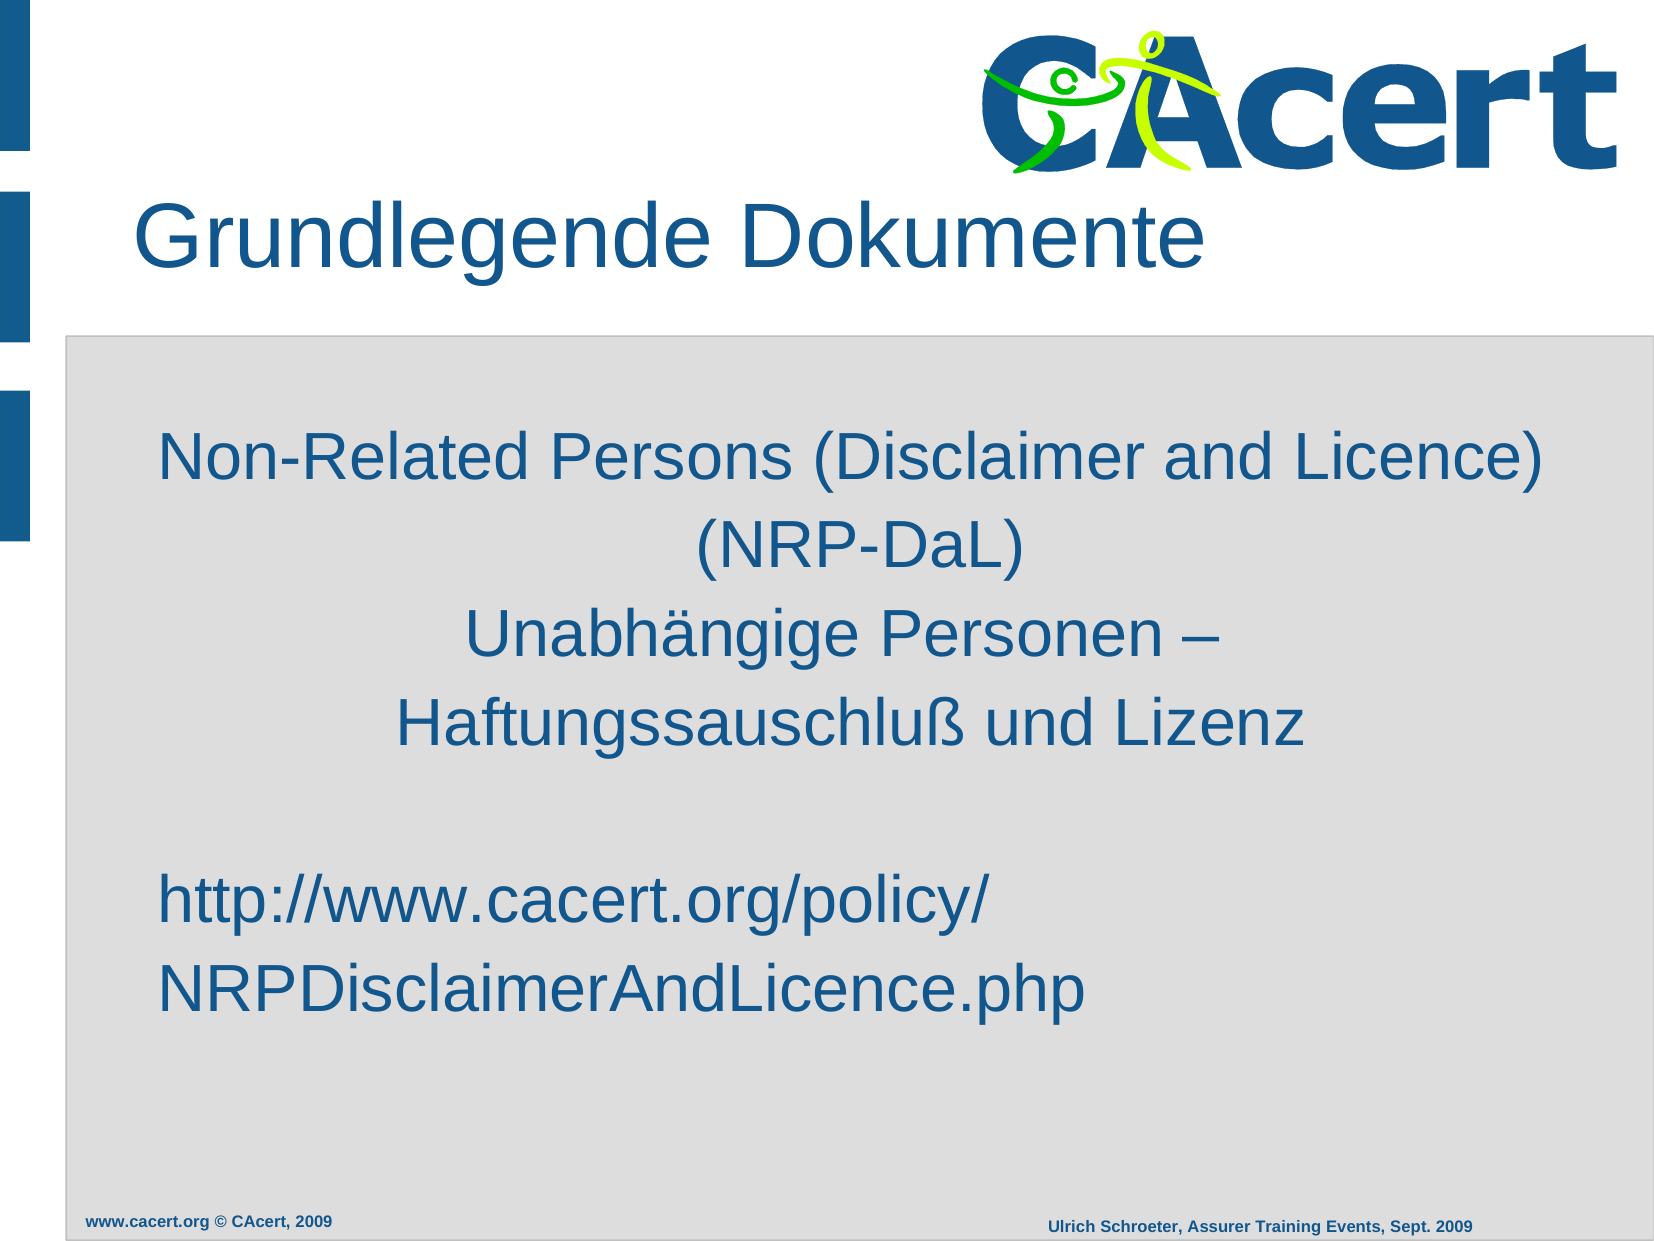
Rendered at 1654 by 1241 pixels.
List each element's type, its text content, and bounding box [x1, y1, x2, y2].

text_box Grundlegende Dokumente [118, 177, 1224, 295]
text_box Non-Related Persons (Disclaimer and Licence) (NRP-DaL) Unabhängige Personen – Haftungssauschluß und Lizenz http://www.cacert.org/policy/ NRPDisclaimerAndLicence.php [142, 397, 1562, 1034]
